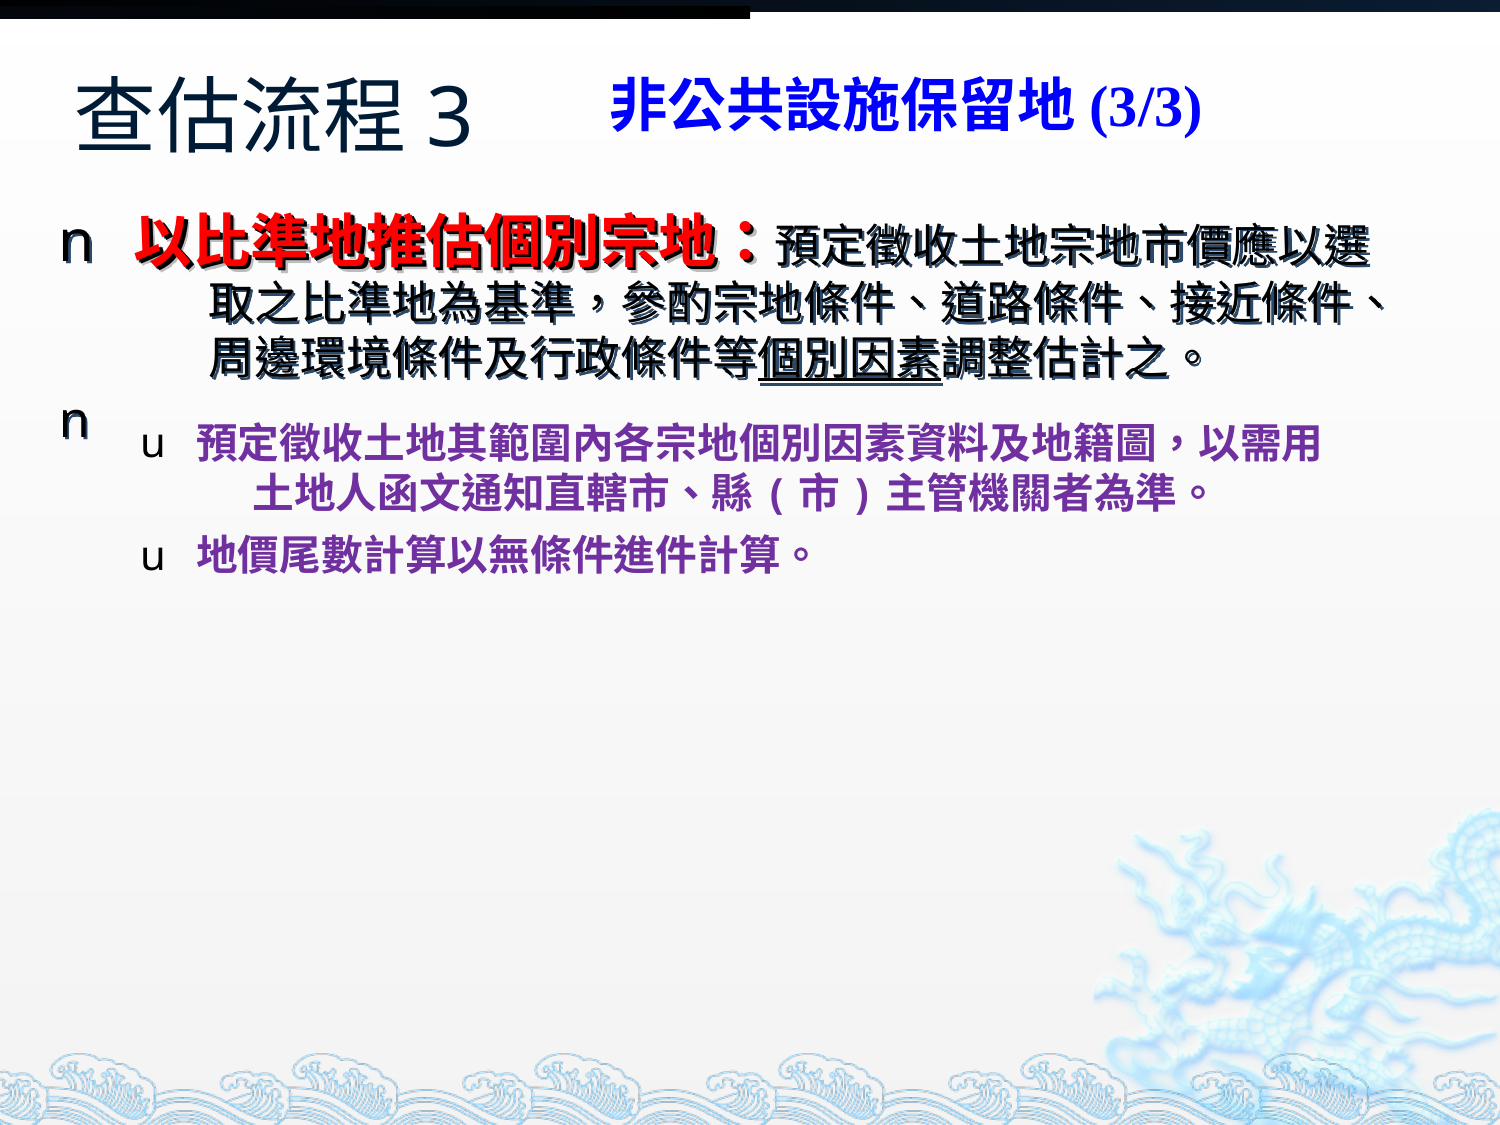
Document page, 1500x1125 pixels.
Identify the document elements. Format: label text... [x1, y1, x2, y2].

text_box 查估流程3 [41, 55, 490, 170]
text_box 預定徵收土地其範圍內各宗地個別因素資料及地籍圖，以需用土地人函文通知直轄市、縣(市)主管機關者為準。 地價尾數計算以無條件進件計算。 [125, 409, 1352, 587]
text_box 非公共設施保留地(3/3) [572, 60, 1223, 167]
text_box 以比準地推估個別宗地：預定徵收土地宗地市價應以選取之比準地為基準，參酌宗地條件、道路條件、接近條件、周邊環境條件及行政條件等個別因素調整估計之。 [43, 196, 1402, 454]
